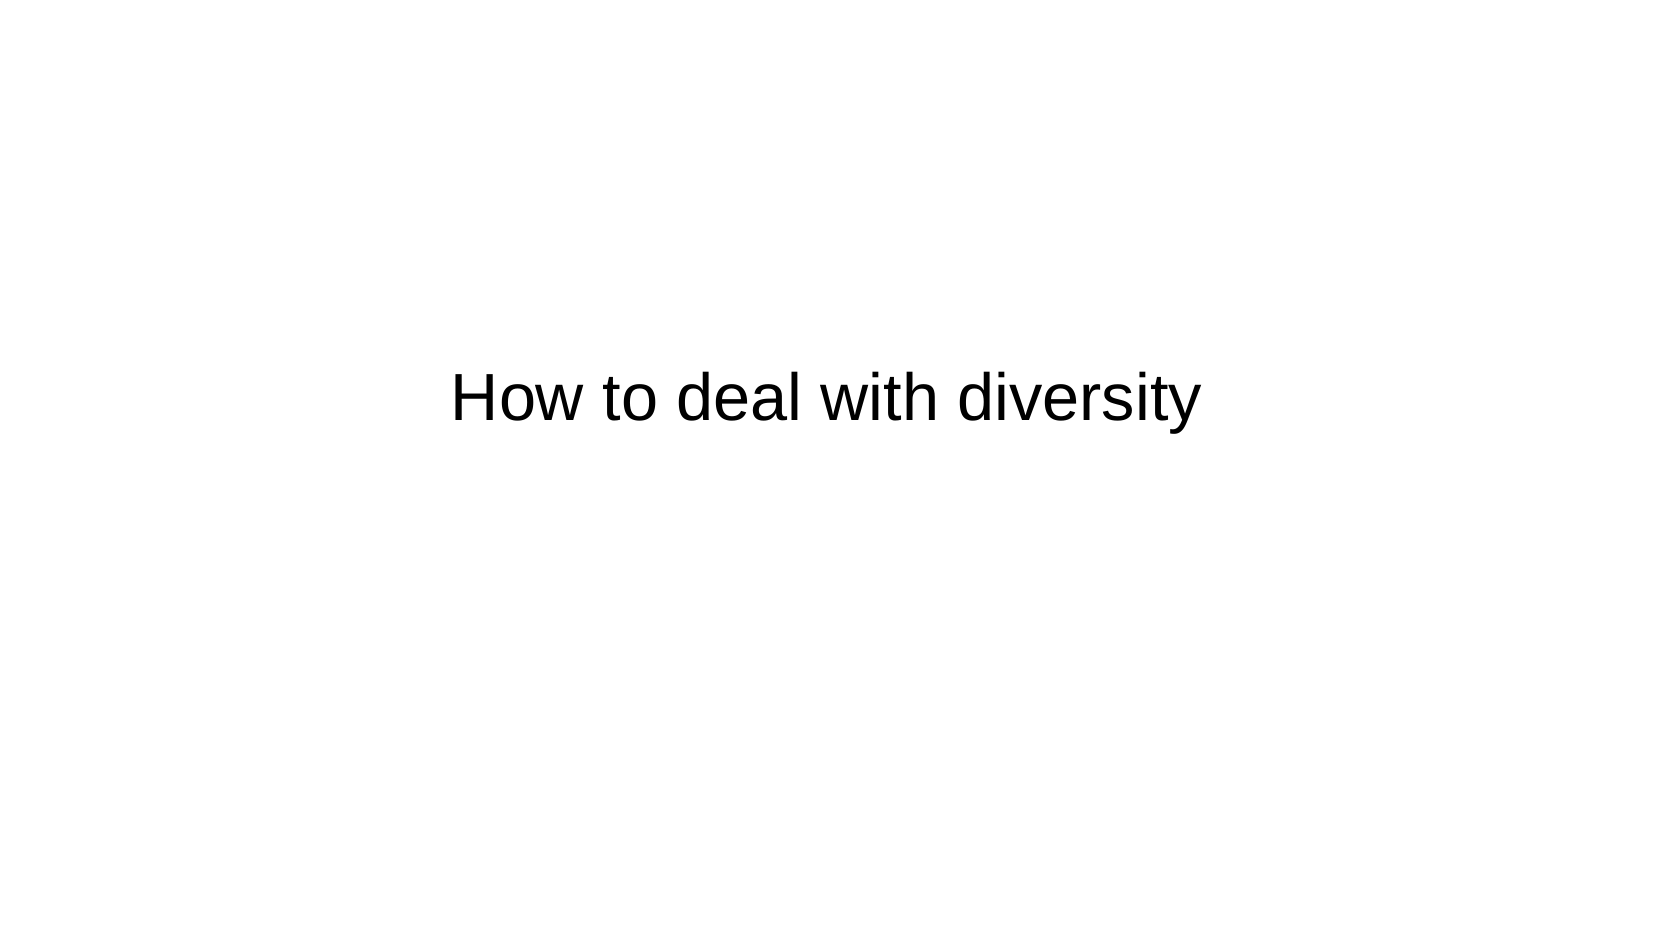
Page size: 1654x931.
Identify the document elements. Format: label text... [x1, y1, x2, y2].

subtitle How to deal with diversity [82, 37, 1571, 757]
